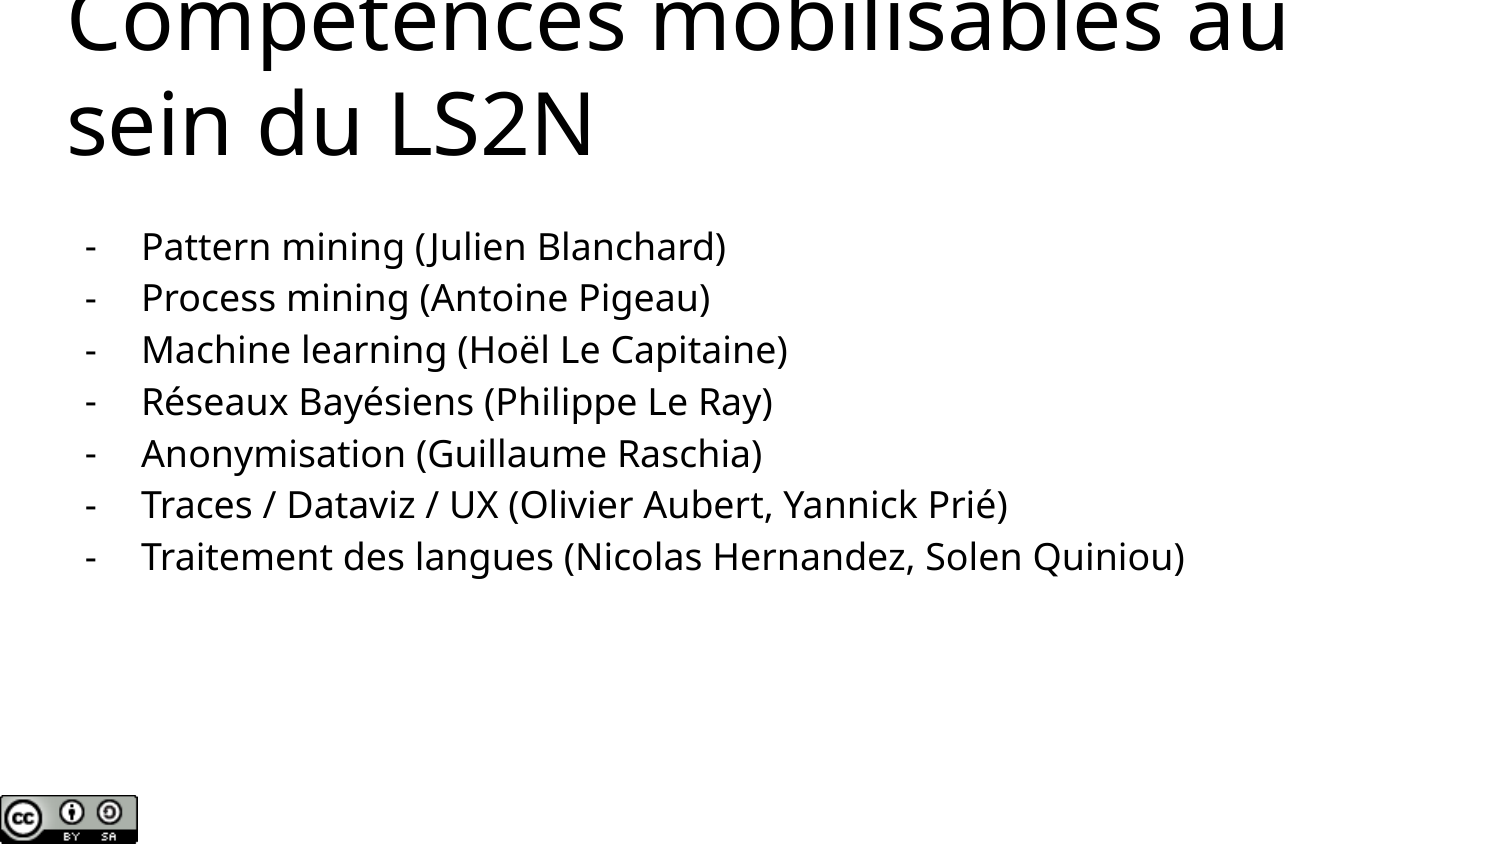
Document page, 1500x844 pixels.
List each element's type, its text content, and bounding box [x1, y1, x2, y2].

list Pattern mining (Julien Blanchard) Process mining (Antoine Pigeau) Machine learning (Hoël Le Capitaine) Réseaux Bayésiens (Philippe Le Ray) Anonymisation (Guillaume Raschia) Traces / Dataviz / UX (Olivier Aubert, Yannick Prié) Traitement des langues (Nicolas Hernandez, Solen Quiniou) [51, 200, 1449, 752]
picture [0, 795, 138, 844]
title Compétences mobilisables au sein du LS2N [51, 51, 1449, 189]
